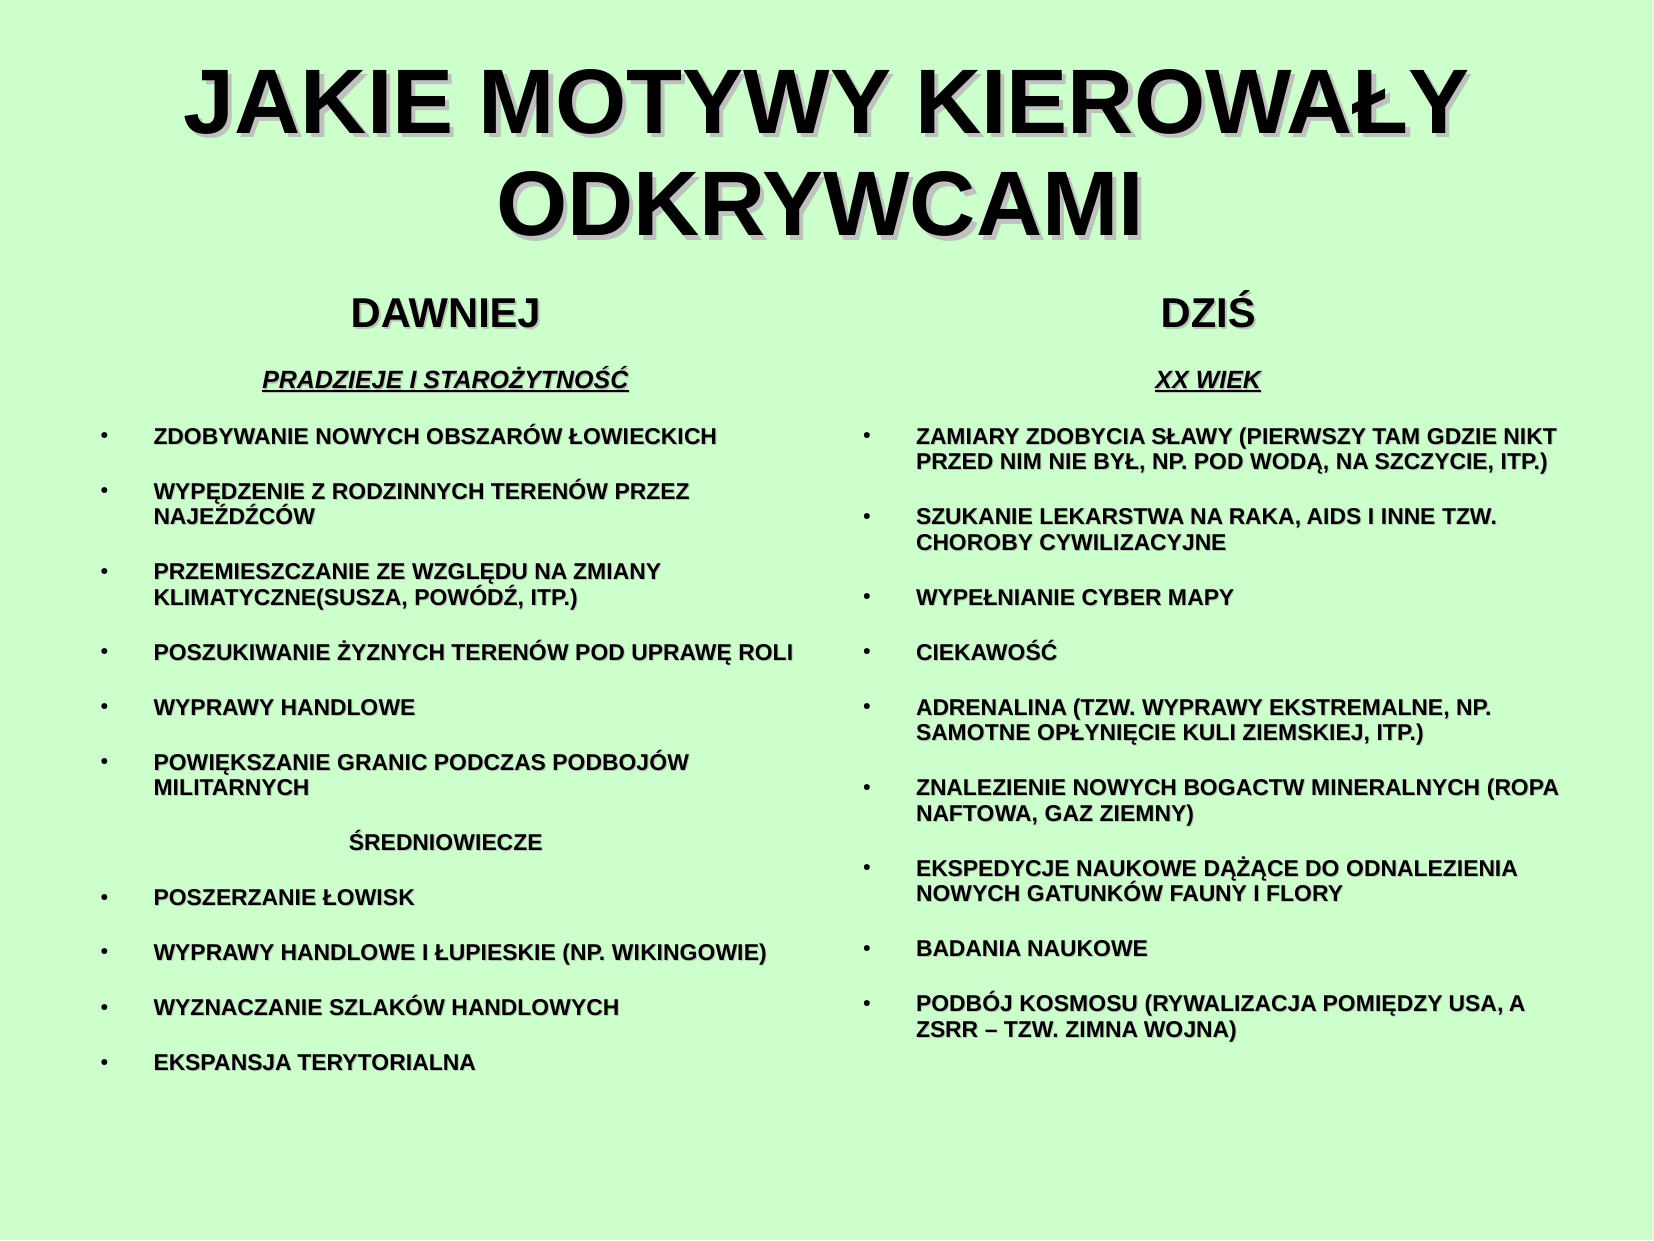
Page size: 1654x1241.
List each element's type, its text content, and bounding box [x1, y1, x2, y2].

list DAWNIEJ PRADZIEJE I STAROŻYTNOŚĆ ZDOBYWANIE NOWYCH OBSZARÓW ŁOWIECKICH WYPĘDZENIE Z RODZINNYCH TERENÓW PRZEZ NAJEŹDŹCÓW PRZEMIESZCZANIE ZE WZGLĘDU NA ZMIANY KLIMATYCZNE(SUSZA, POWÓDŹ, ITP.) POSZUKIWANIE ŻYZNYCH TERENÓW POD UPRAWĘ ROLI WYPRAWY HANDLOWE POWIĘKSZANIE GRANIC PODCZAS PODBOJÓW MILITARNYCH ŚREDNIOWIECZE POSZERZANIE ŁOWISK WYPRAWY HANDLOWE I ŁUPIESKIE (NP. WIKINGOWIE) WYZNACZANIE SZLAKÓW HANDLOWYCH EKSPANSJA TERYTORIALNA [82, 290, 809, 1109]
title JAKIE MOTYWY KIEROWAŁY ODKRYWCAMI [82, 49, 1571, 257]
list DZIŚ XX WIEK ZAMIARY ZDOBYCIA SŁAWY (PIERWSZY TAM GDZIE NIKT PRZED NIM NIE BYŁ, NP. POD WODĄ, NA SZCZYCIE, ITP.) SZUKANIE LEKARSTWA NA RAKA, AIDS I INNE TZW. CHOROBY CYWILIZACYJNE WYPEŁNIANIE CYBER MAPY CIEKAWOŚĆ ADRENALINA (TZW. WYPRAWY EKSTREMALNE, NP. SAMOTNE OPŁYNIĘCIE KULI ZIEMSKIEJ, ITP.) ZNALEZIENIE NOWYCH BOGACTW MINERALNYCH (ROPA NAFTOWA, GAZ ZIEMNY) EKSPEDYCJE NAUKOWE DĄŻĄCE DO ODNALEZIENIA NOWYCH GATUNKÓW FAUNY I FLORY BADANIA NAUKOWE PODBÓJ KOSMOSU (RYWALIZACJA POMIĘDZY USA, A ZSRR – TZW. ZIMNA WOJNA) [845, 290, 1572, 1109]
